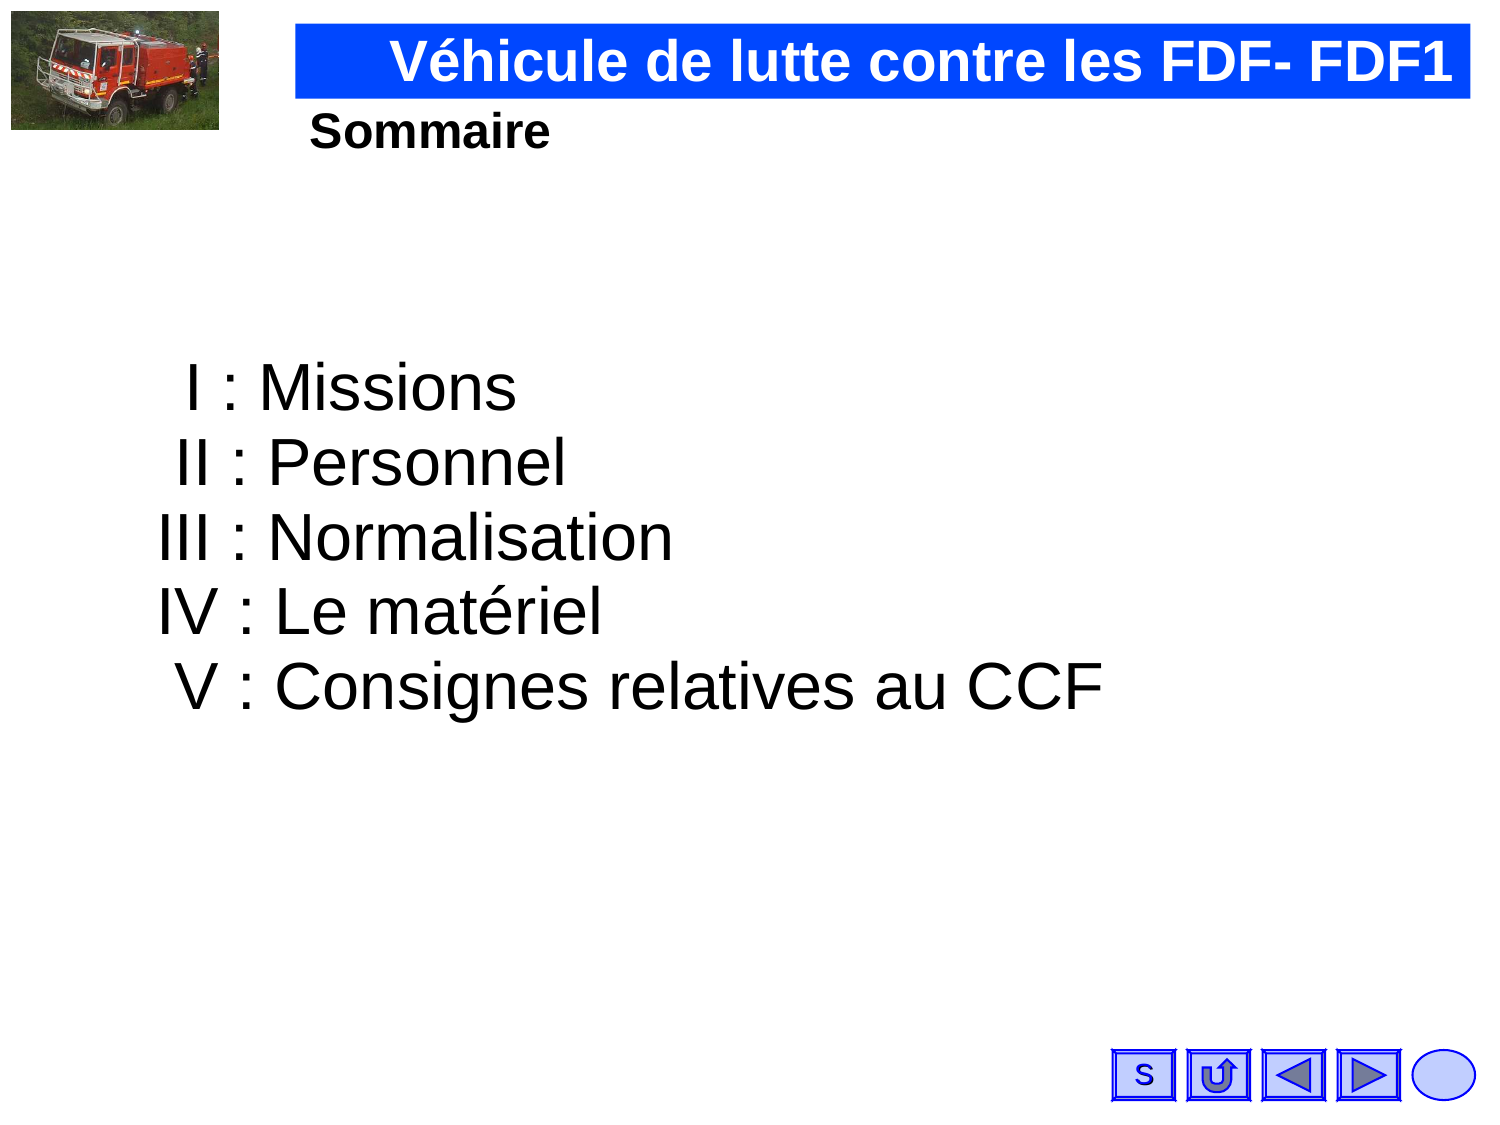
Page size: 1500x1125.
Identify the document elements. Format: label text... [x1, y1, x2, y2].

text_box S [1119, 1050, 1169, 1099]
picture [11, 11, 219, 131]
text_box [1113, 1050, 1176, 1101]
text_box Sommaire [295, 95, 607, 178]
text_box Véhicule de lutte contre les FDF- FDF1 [295, 23, 1471, 99]
text_box I : Missions II : Personnel III : Normalisation IV : Le matériel V : Consignes relatives au CCF [67, 342, 1433, 833]
text_box [1263, 1050, 1326, 1101]
text_box [1188, 1050, 1251, 1101]
text_box [1412, 1050, 1476, 1101]
text_box [1338, 1050, 1401, 1101]
